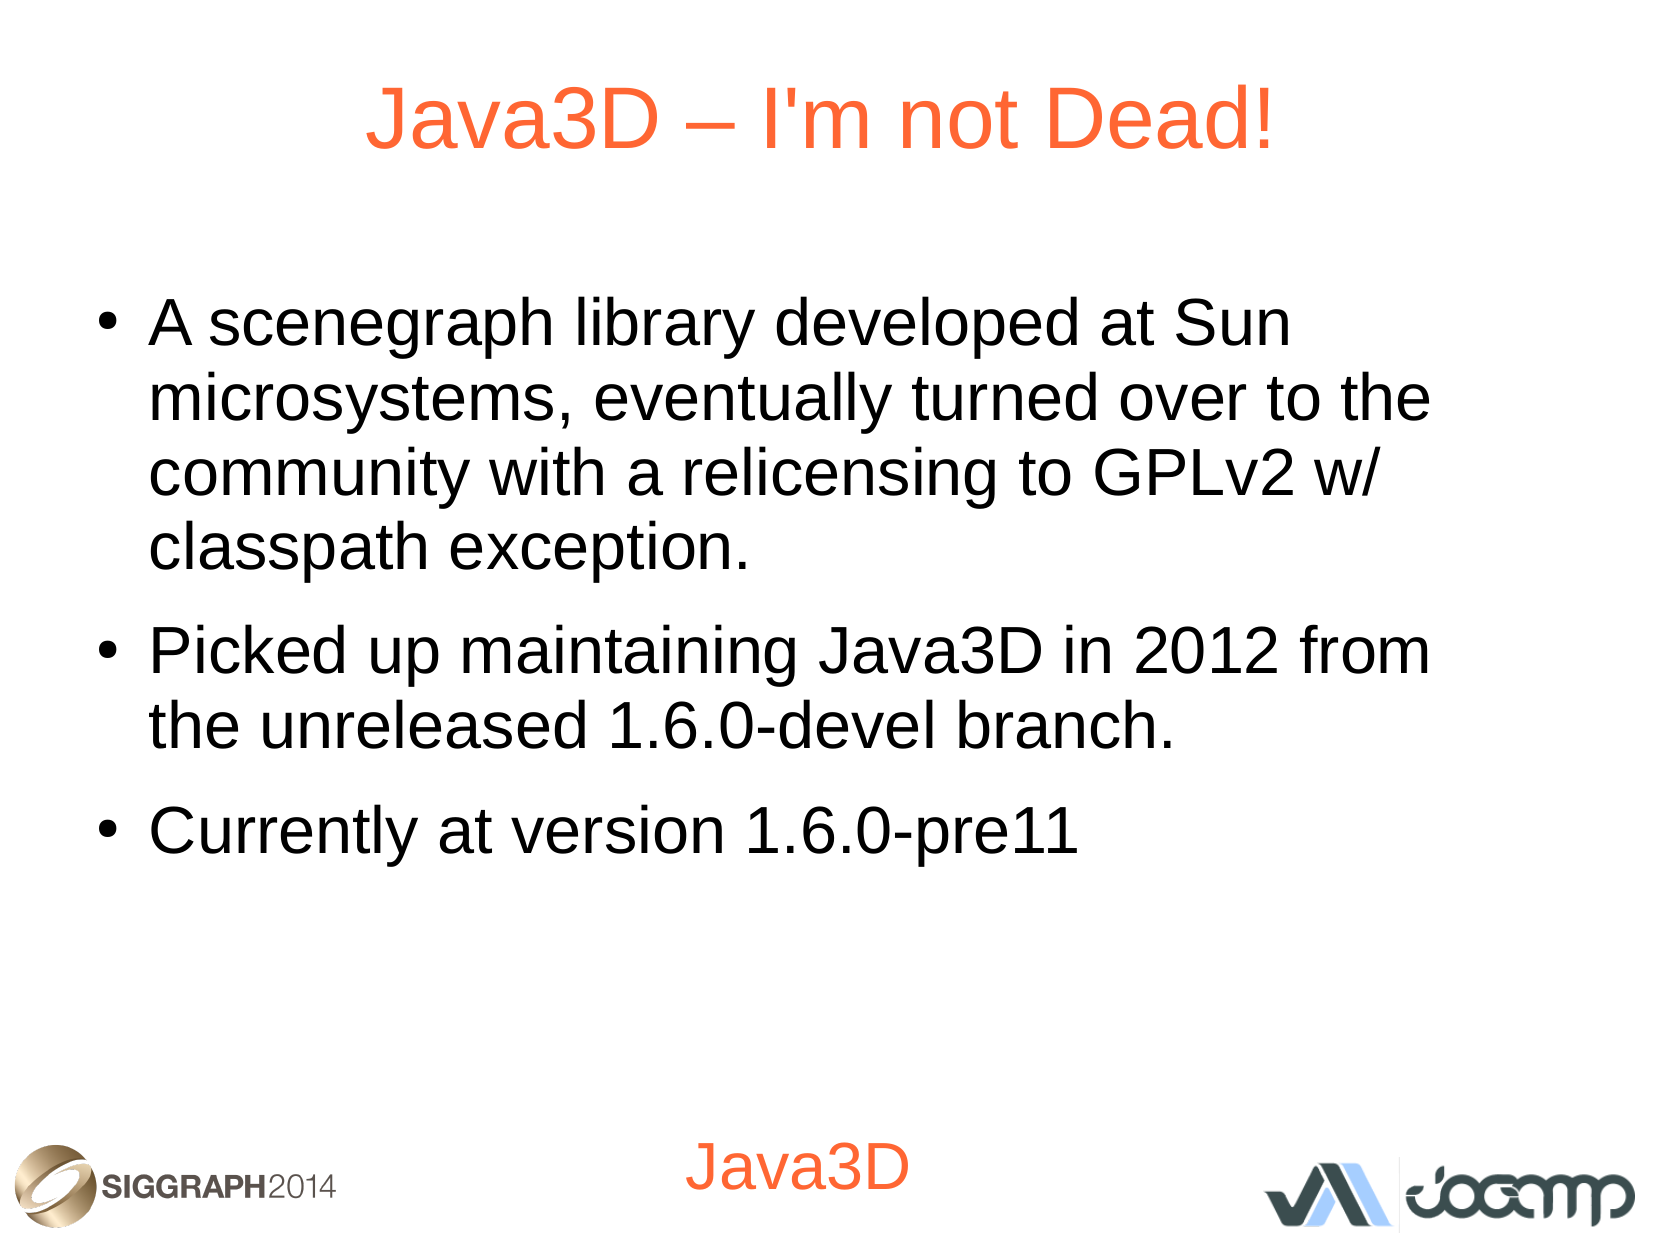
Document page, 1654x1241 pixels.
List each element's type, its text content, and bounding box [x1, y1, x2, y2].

text_box Java3D [653, 1117, 946, 1216]
list A scenegraph library developed at Sun microsystems, eventually turned over to the community with a relicensing to GPLv2 w/ classpath exception. Picked up maintaining Java3D in 2012 from the unreleased 1.6.0-devel branch. Currently at version 1.6.0-pre11 [78, 285, 1543, 1111]
picture [7, 1133, 343, 1239]
picture [1262, 1157, 1635, 1233]
title Java3D – I'm not Dead! [68, 49, 1576, 188]
